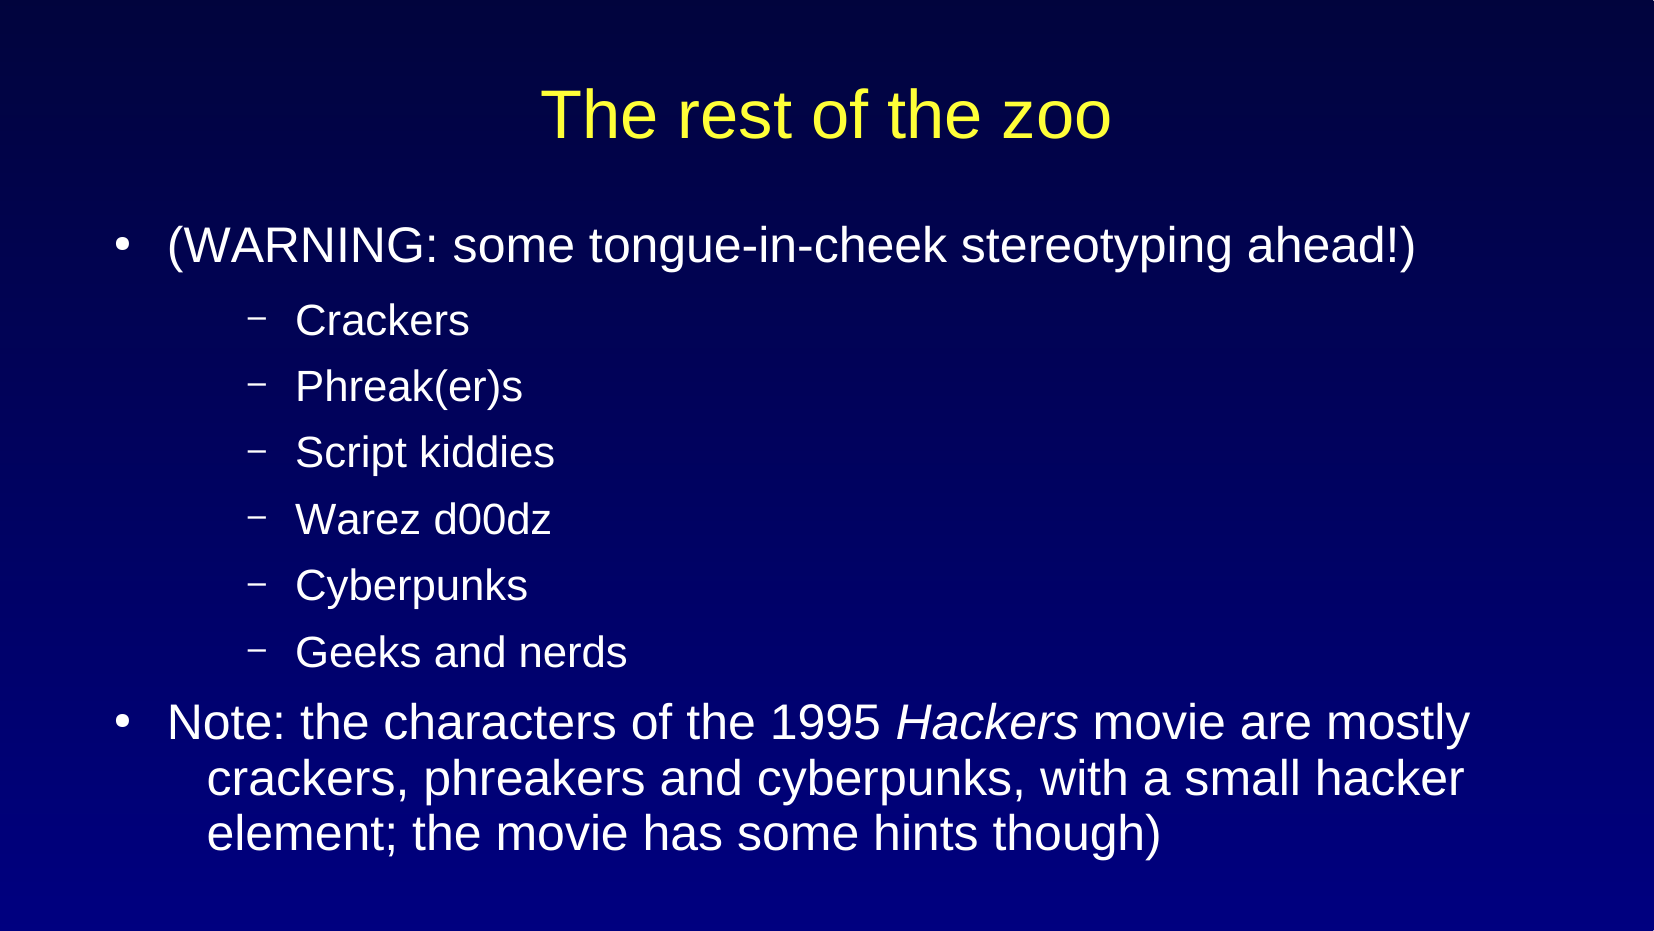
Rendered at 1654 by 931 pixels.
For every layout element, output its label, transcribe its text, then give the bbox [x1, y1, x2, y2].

list (WARNING: some tongue-in-cheek stereotyping ahead!) Crackers Phreak(er)s Script kiddies Warez d00dz Cyberpunks Geeks and nerds Note: the characters of the 1995 Hackers movie are mostly crackers, phreakers and cyberpunks, with a small hacker element; the movie has some hints though) [82, 217, 1571, 862]
title The rest of the zoo [82, 37, 1571, 193]
